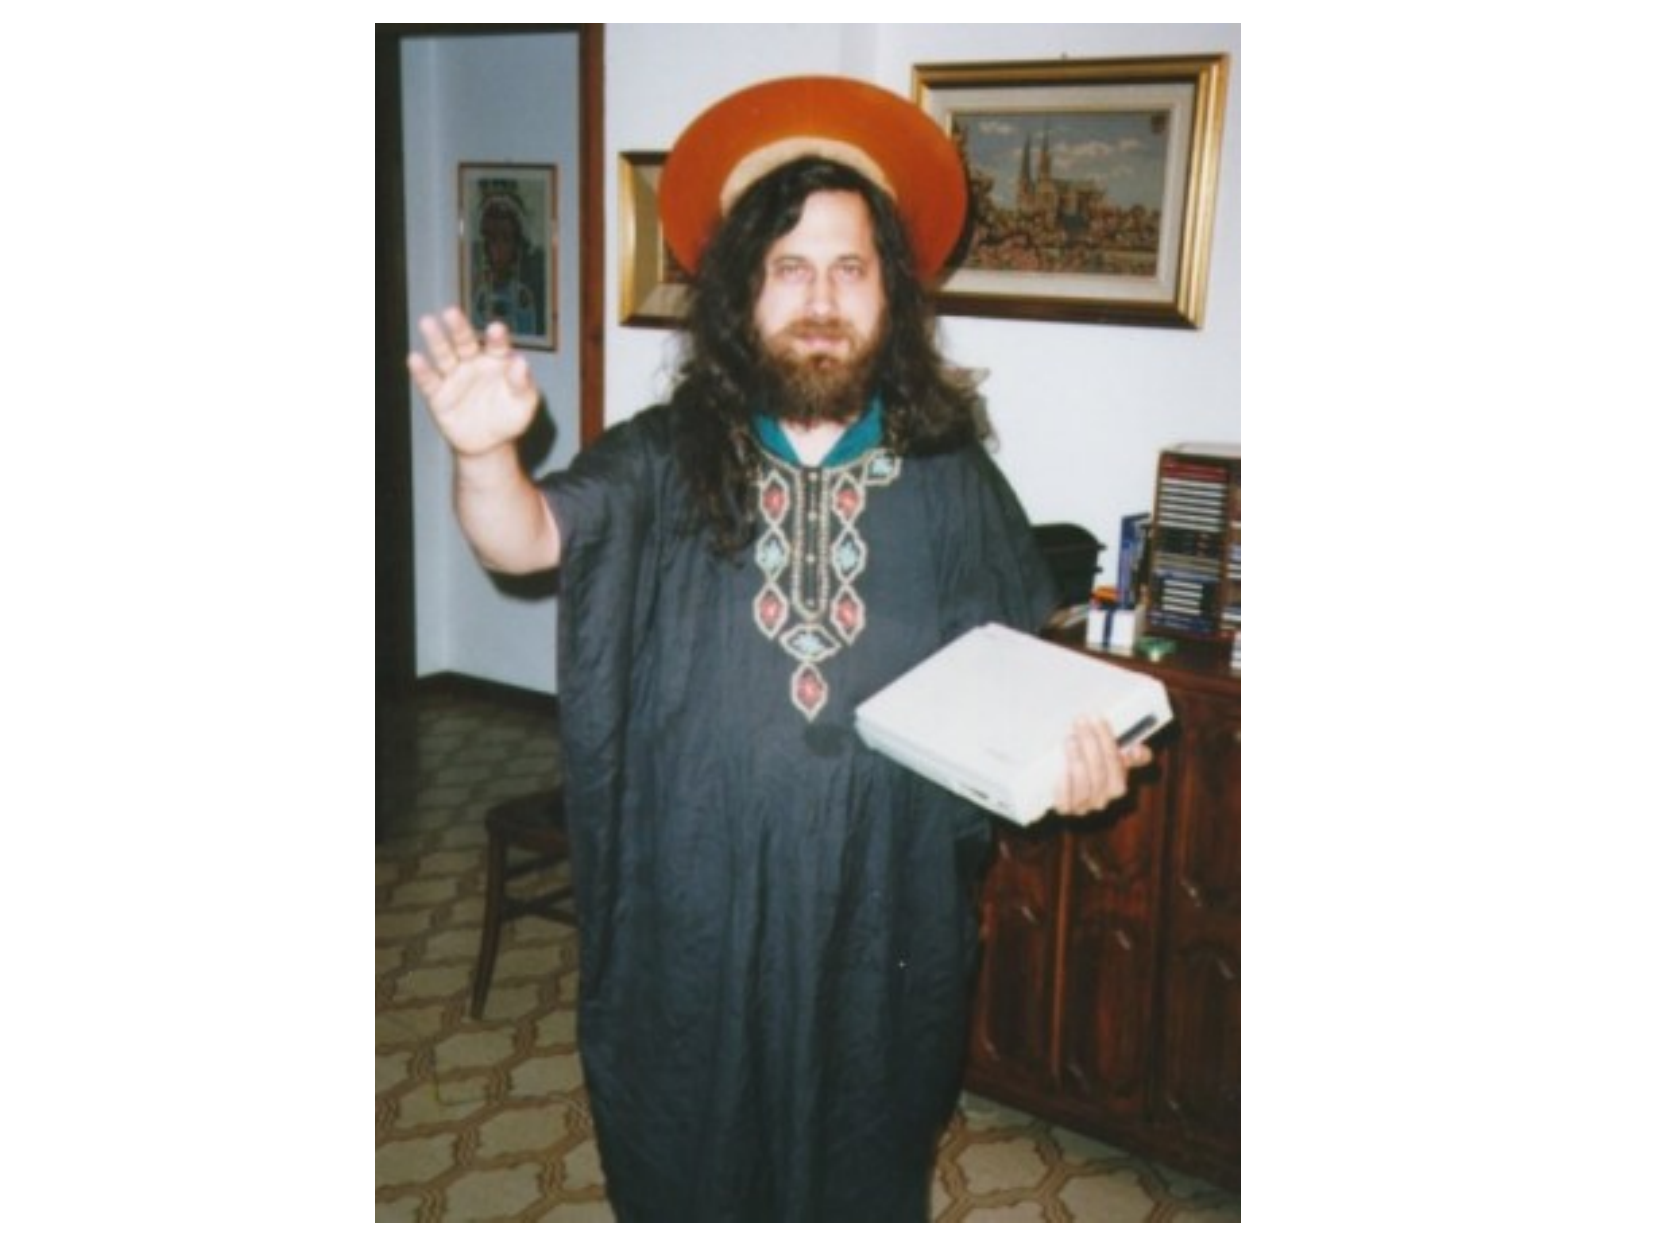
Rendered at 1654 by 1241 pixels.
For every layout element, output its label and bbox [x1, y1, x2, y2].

picture [375, 23, 1241, 1223]
